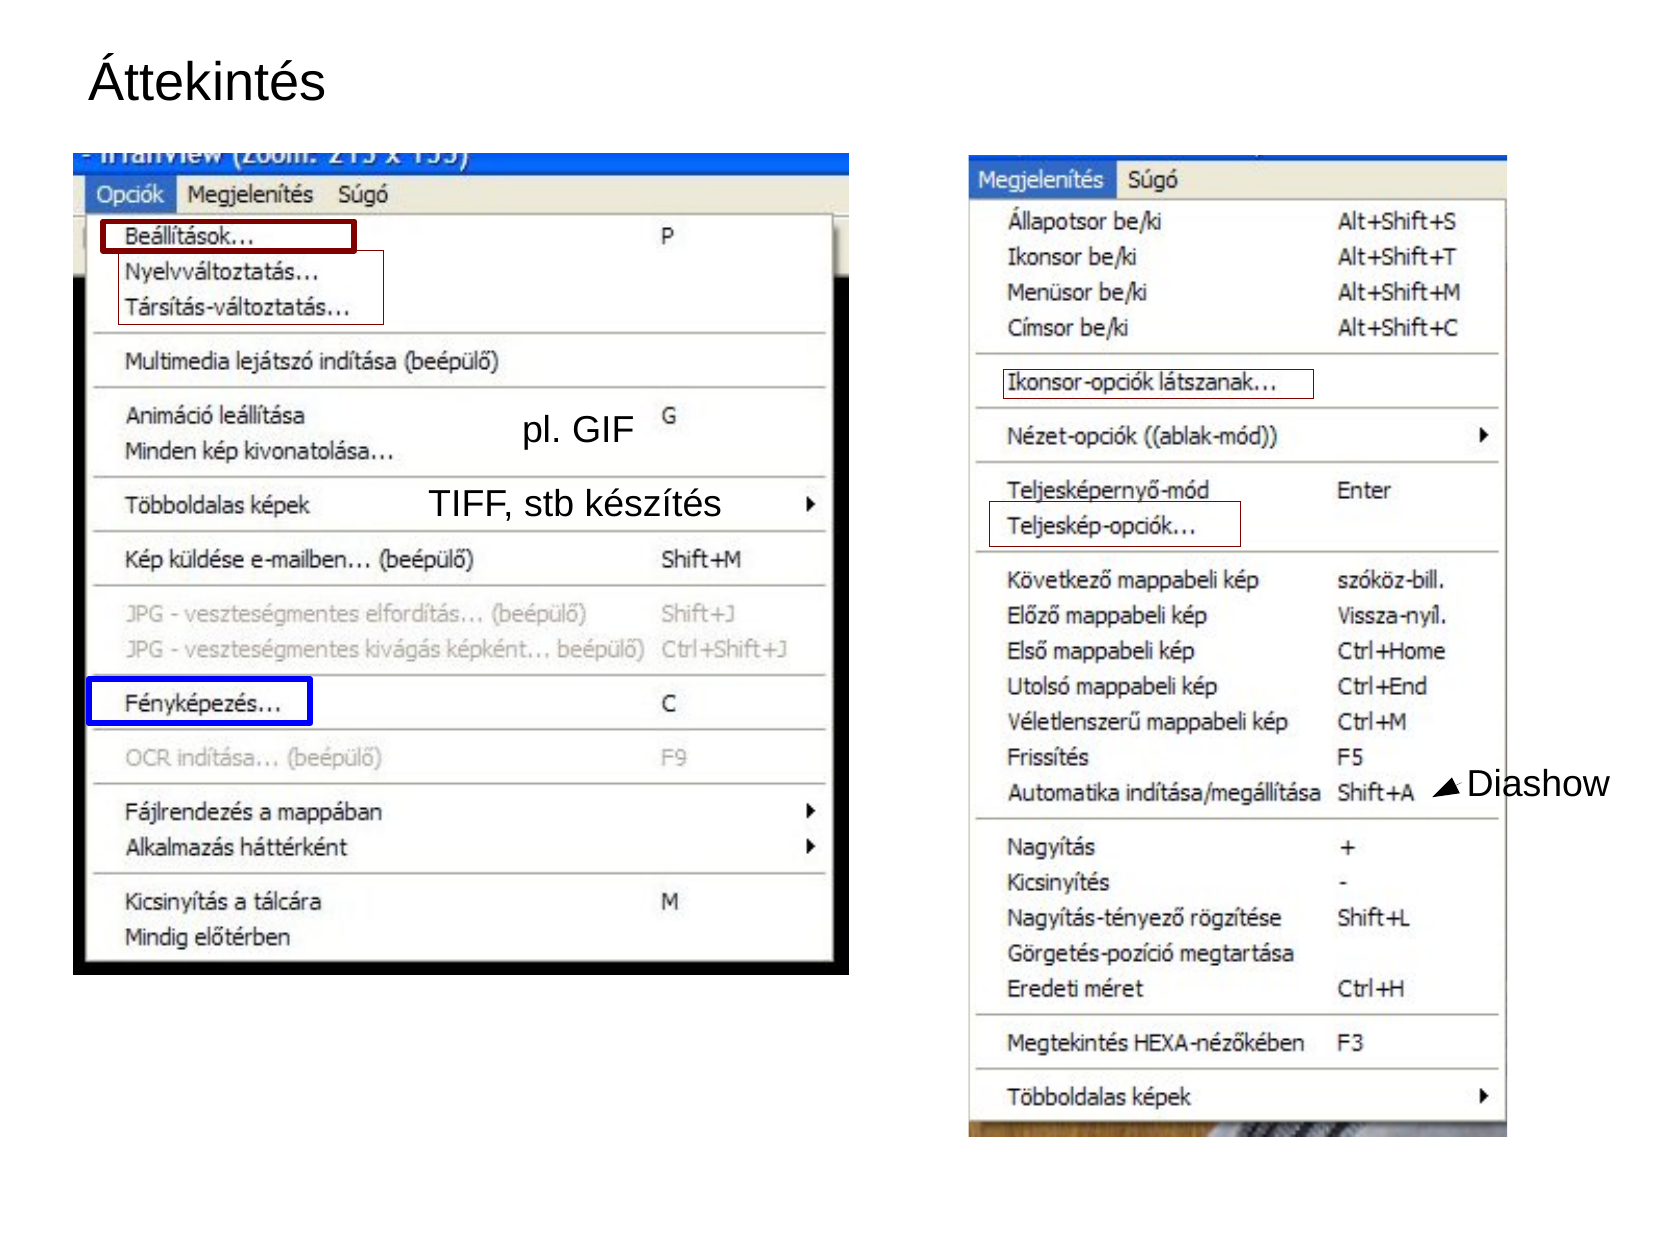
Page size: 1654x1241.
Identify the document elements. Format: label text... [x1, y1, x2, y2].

text_box Áttekintés [73, 44, 342, 120]
picture [968, 155, 1508, 1137]
text_box TIFF, stb készítés [413, 474, 738, 532]
text_box Diashow [1451, 755, 1625, 813]
text_box pl. GIF [507, 400, 650, 458]
picture [73, 153, 849, 975]
